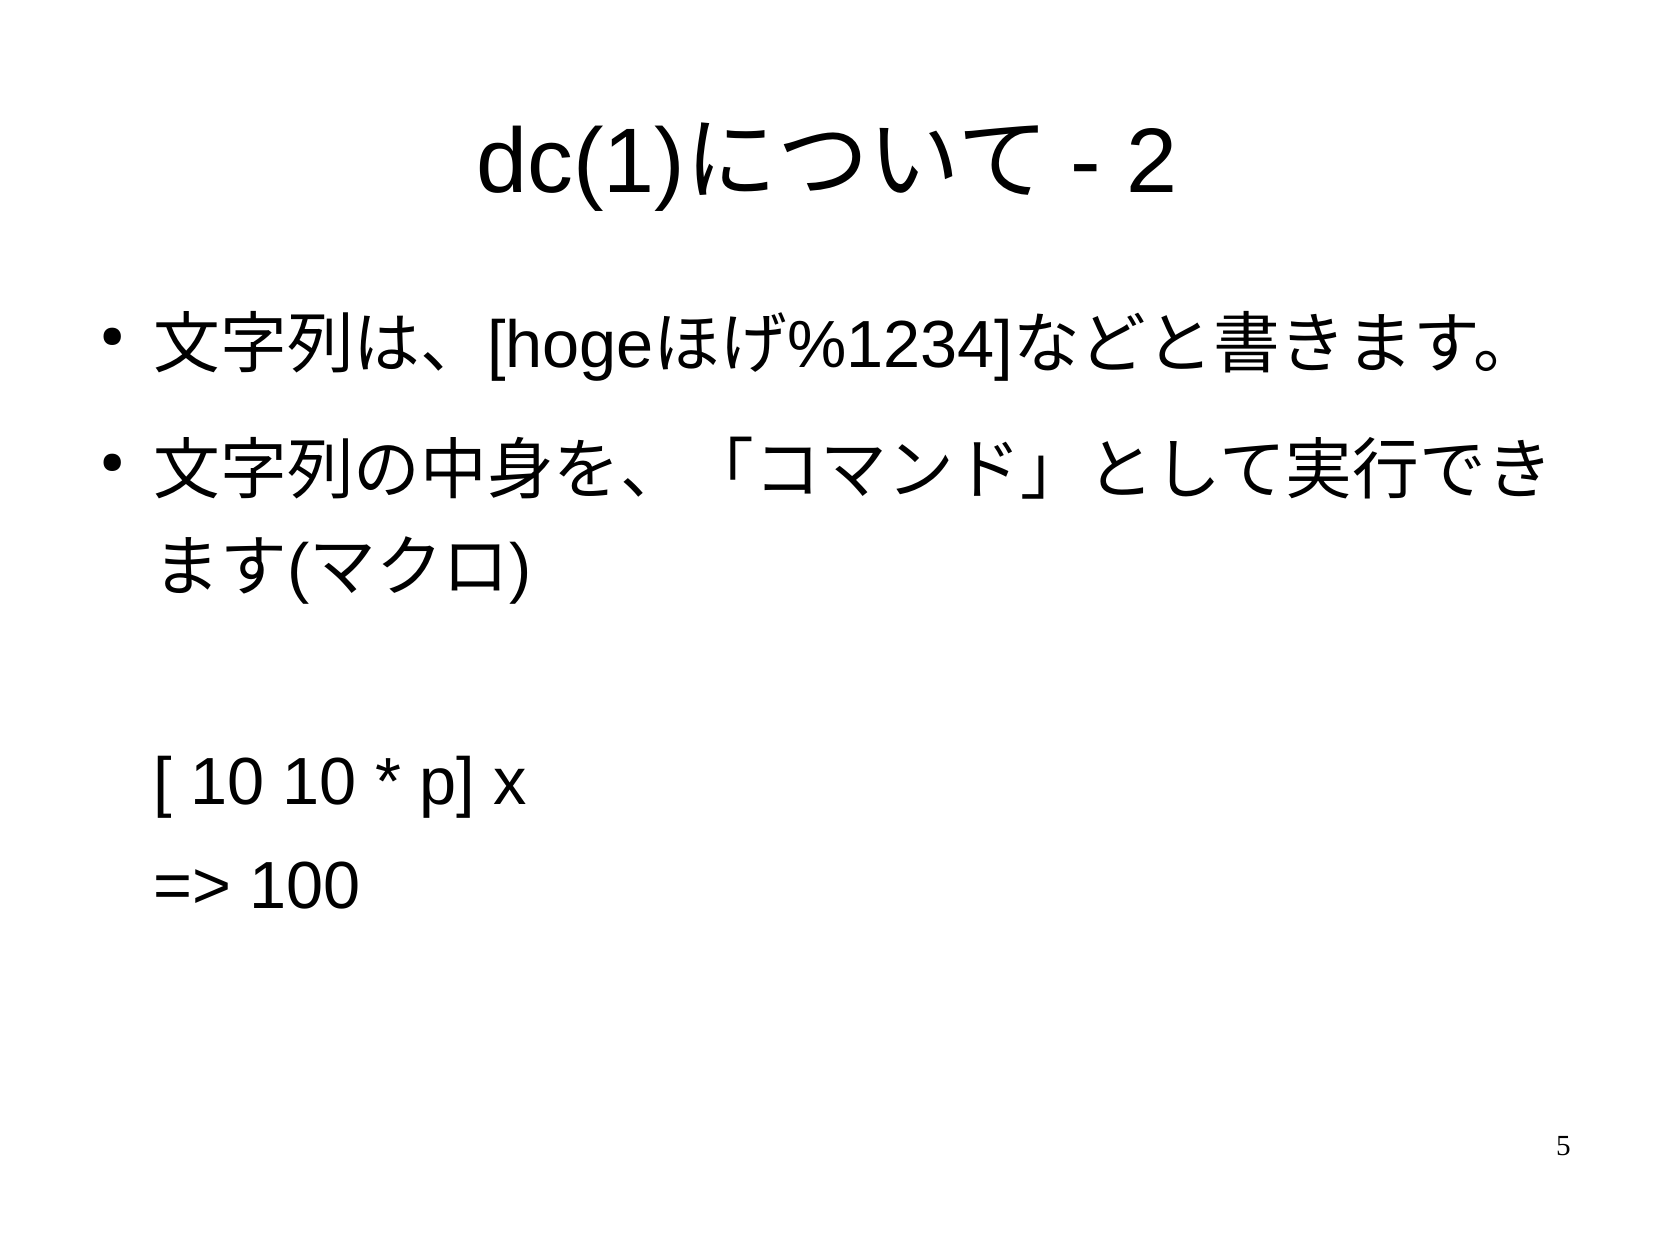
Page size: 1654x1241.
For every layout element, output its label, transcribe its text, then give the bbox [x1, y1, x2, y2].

title dc(1)について - 2 [82, 49, 1571, 257]
list 文字列は、[hogeほげ%1234]などと書きます。 文字列の中身を、「コマンド」として実行できます(マクロ) [ 10 10 * p] x => 100 [82, 290, 1571, 1010]
